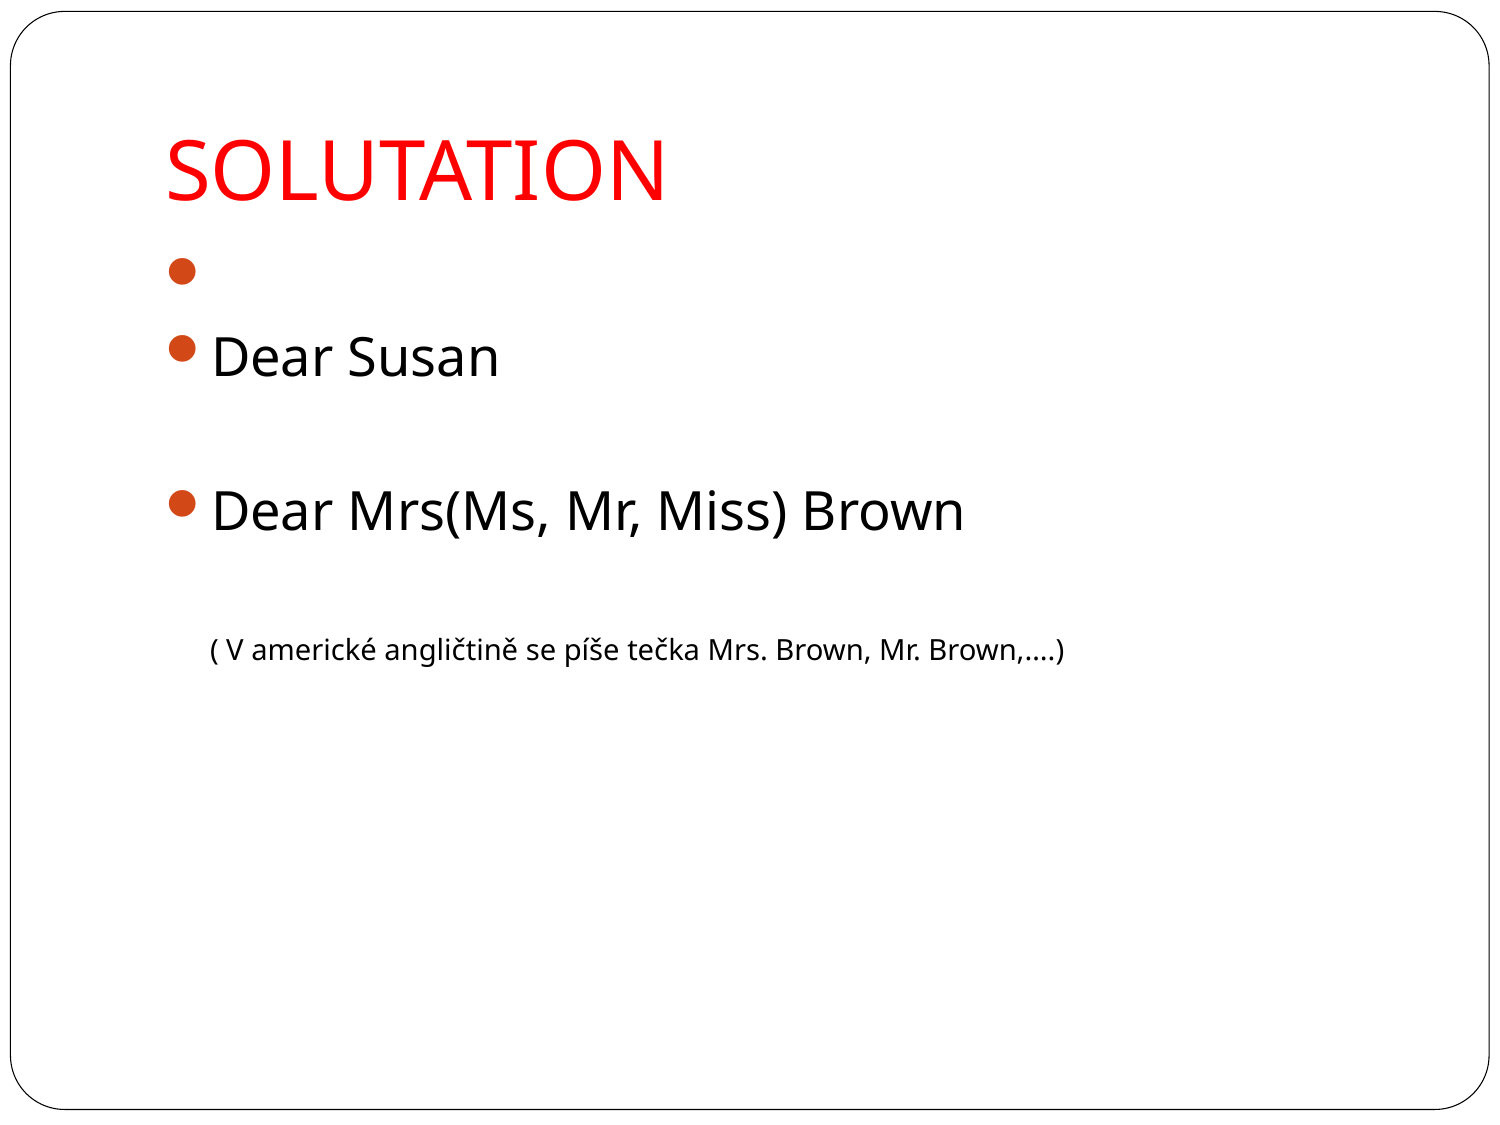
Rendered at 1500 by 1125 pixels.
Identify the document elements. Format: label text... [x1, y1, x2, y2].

list Dear Susan Dear Mrs(Ms, Mr, Miss) Brown ( V americké angličtině se píše tečka Mrs. Brown, Mr. Brown,….) [150, 237, 1426, 988]
title SOLUTATION [150, 45, 1426, 233]
